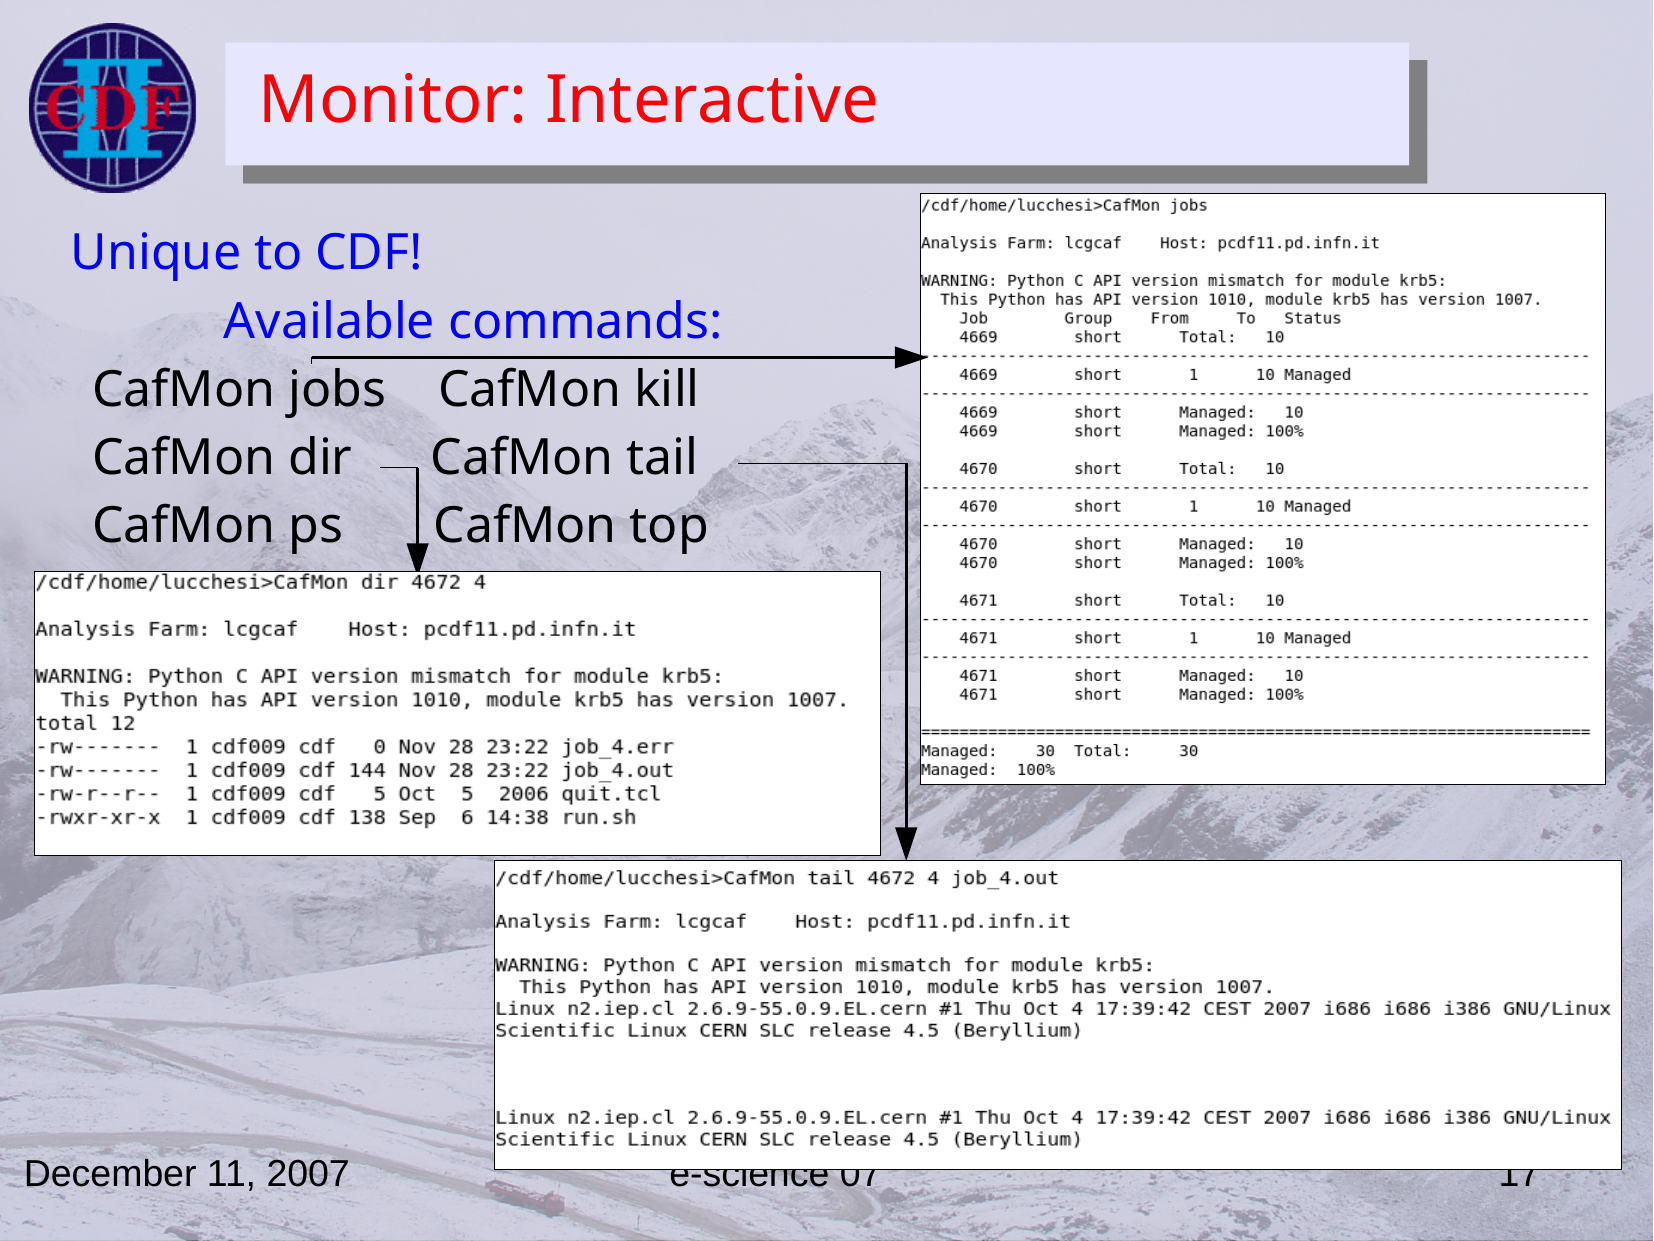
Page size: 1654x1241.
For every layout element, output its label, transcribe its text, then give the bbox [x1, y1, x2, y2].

picture [29, 23, 198, 193]
text_box [0, 0, 1653, 1241]
list Unique to CDF! Available commands: CafMon jobs CafMon kill CafMon dir CafMon tail CafMon ps CafMon top [53, 216, 895, 564]
text_box Monitor: Interactive [225, 42, 1410, 166]
text_box <number> [1483, 1145, 1653, 1229]
picture [34, 571, 881, 856]
picture [494, 860, 1622, 1170]
text_box December 11, 2007 [11, 1144, 362, 1229]
text_box e-science 07 [655, 1170, 896, 1229]
picture [920, 193, 1606, 785]
